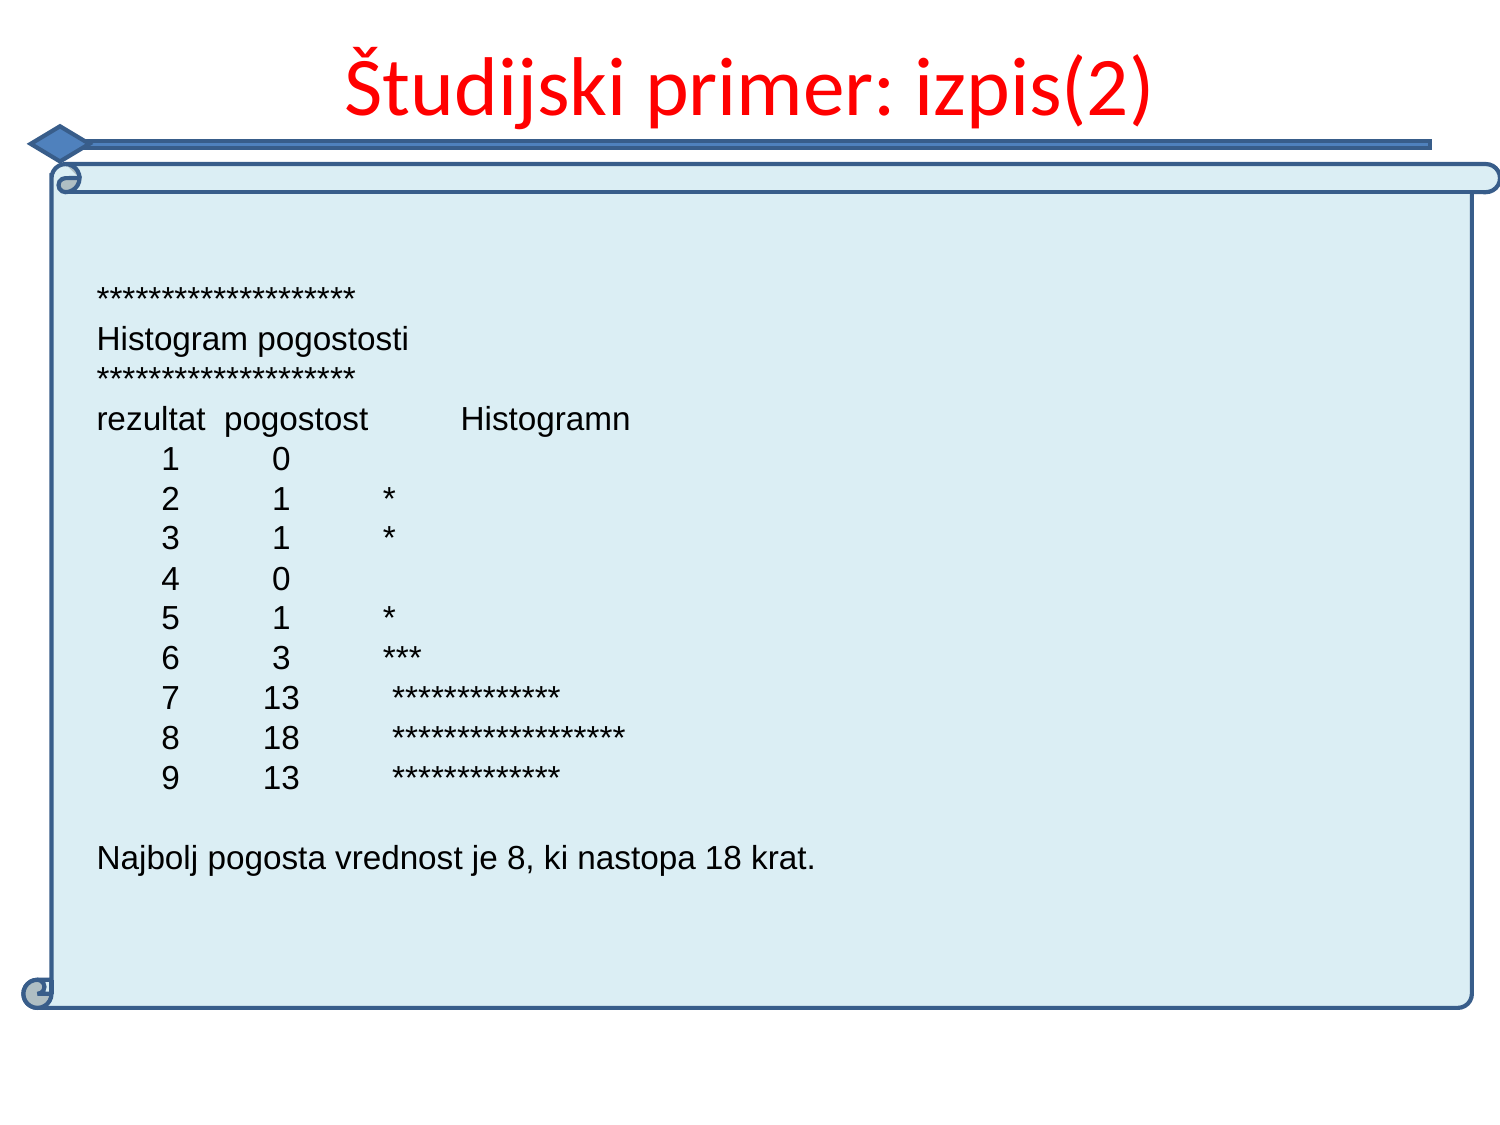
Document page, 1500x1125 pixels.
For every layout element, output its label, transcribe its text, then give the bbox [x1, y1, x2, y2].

text_box [23, 164, 1500, 1008]
text_box ******************** Histogram pogostosti ******************** rezultat pogostost Histogramn 1 0 2 1 * 3 1 * 4 0 5 1 * 6 3 *** 7 13 ************* 8 18 ****************** 9 13 ************* Najbolj pogosta vrednost je 8, ki nastopa 18 krat. [81, 269, 1395, 884]
title Študijski primer: izpis(2) [75, 23, 1426, 141]
